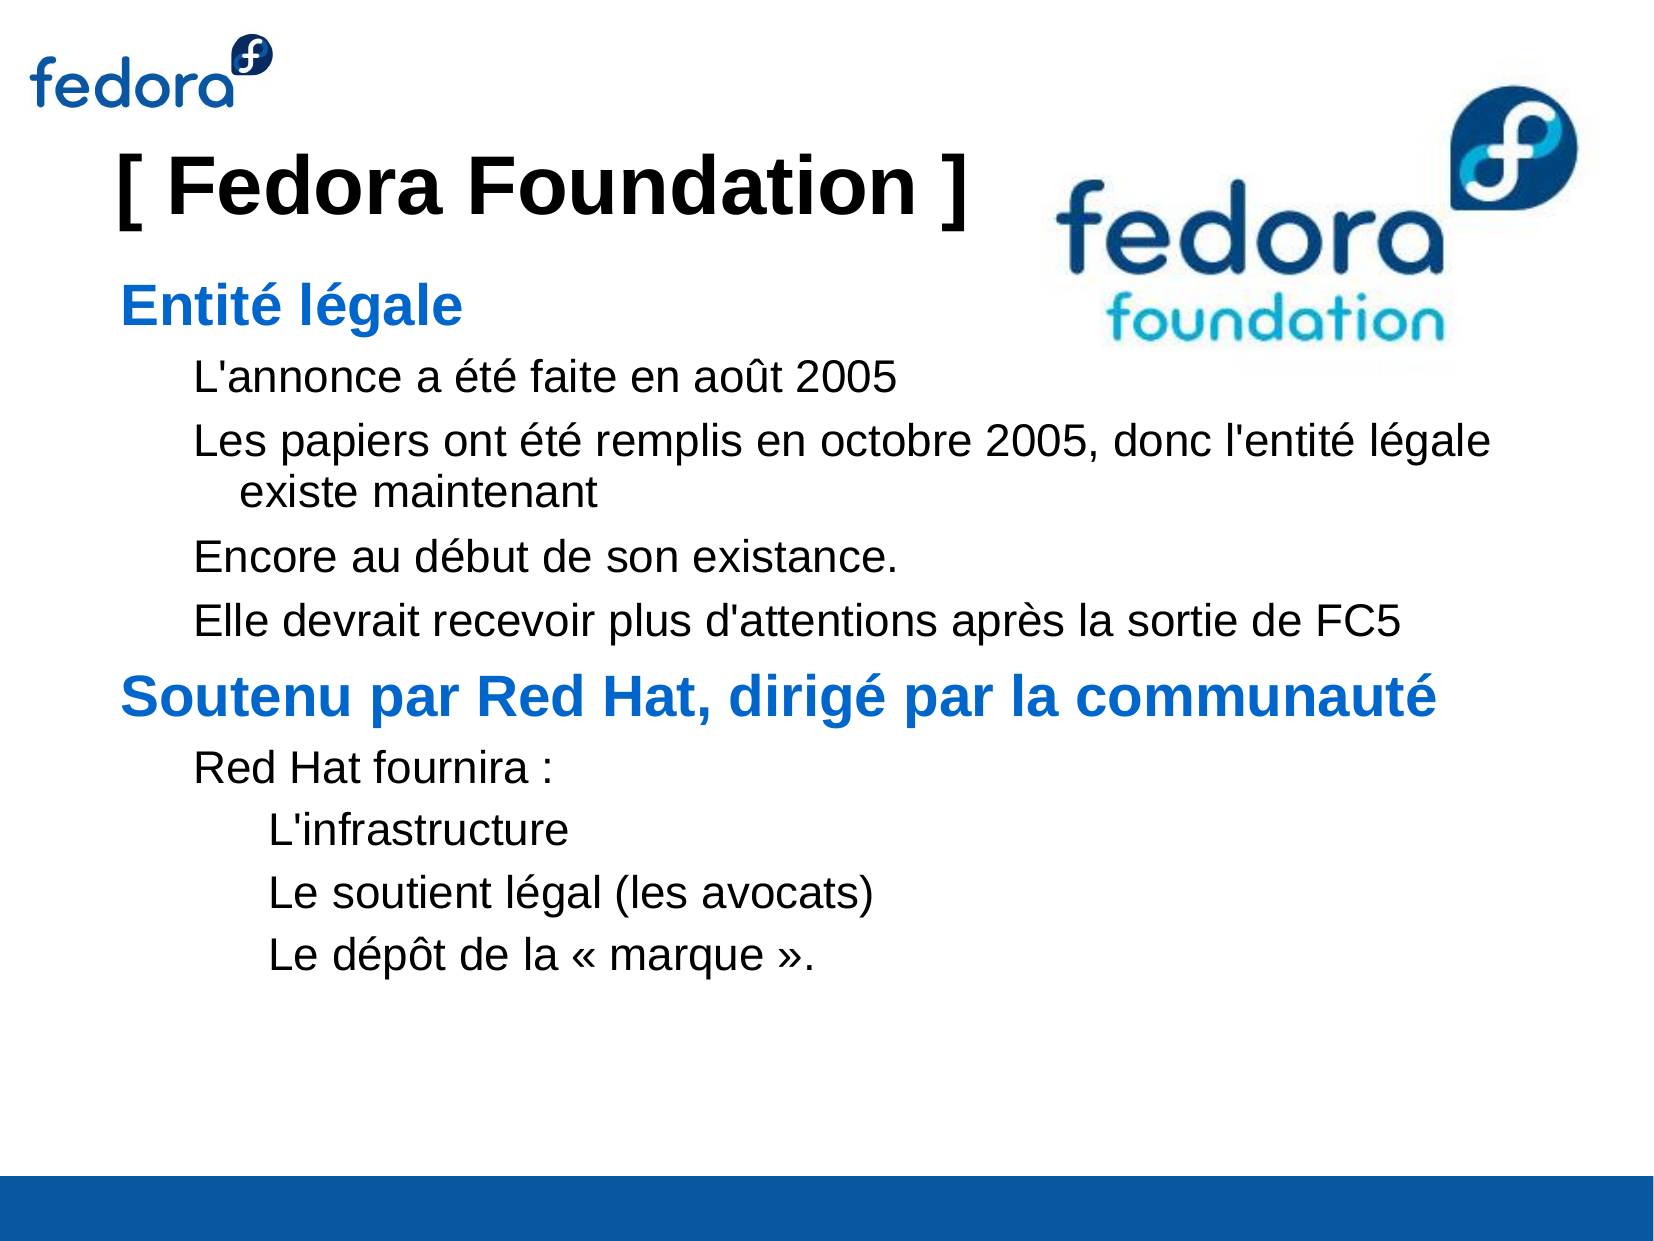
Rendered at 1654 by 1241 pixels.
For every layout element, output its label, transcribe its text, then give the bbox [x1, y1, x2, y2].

picture [1013, 60, 1614, 390]
title [ Fedora Foundation ] [115, 122, 1013, 249]
list Entité légale L'annonce a été faite en août 2005 Les papiers ont été remplis en octobre 2005, donc l'entité légale existe maintenant Encore au début de son existance. Elle devrait recevoir plus d'attentions après la sortie de FC5 Soutenu par Red Hat, dirigé par la communauté Red Hat fournira : L'infrastructure Le soutient légal (les avocats) Le dépôt de la « marque ». [118, 272, 1523, 1177]
picture [0, 1176, 1654, 1241]
picture [22, 27, 277, 115]
